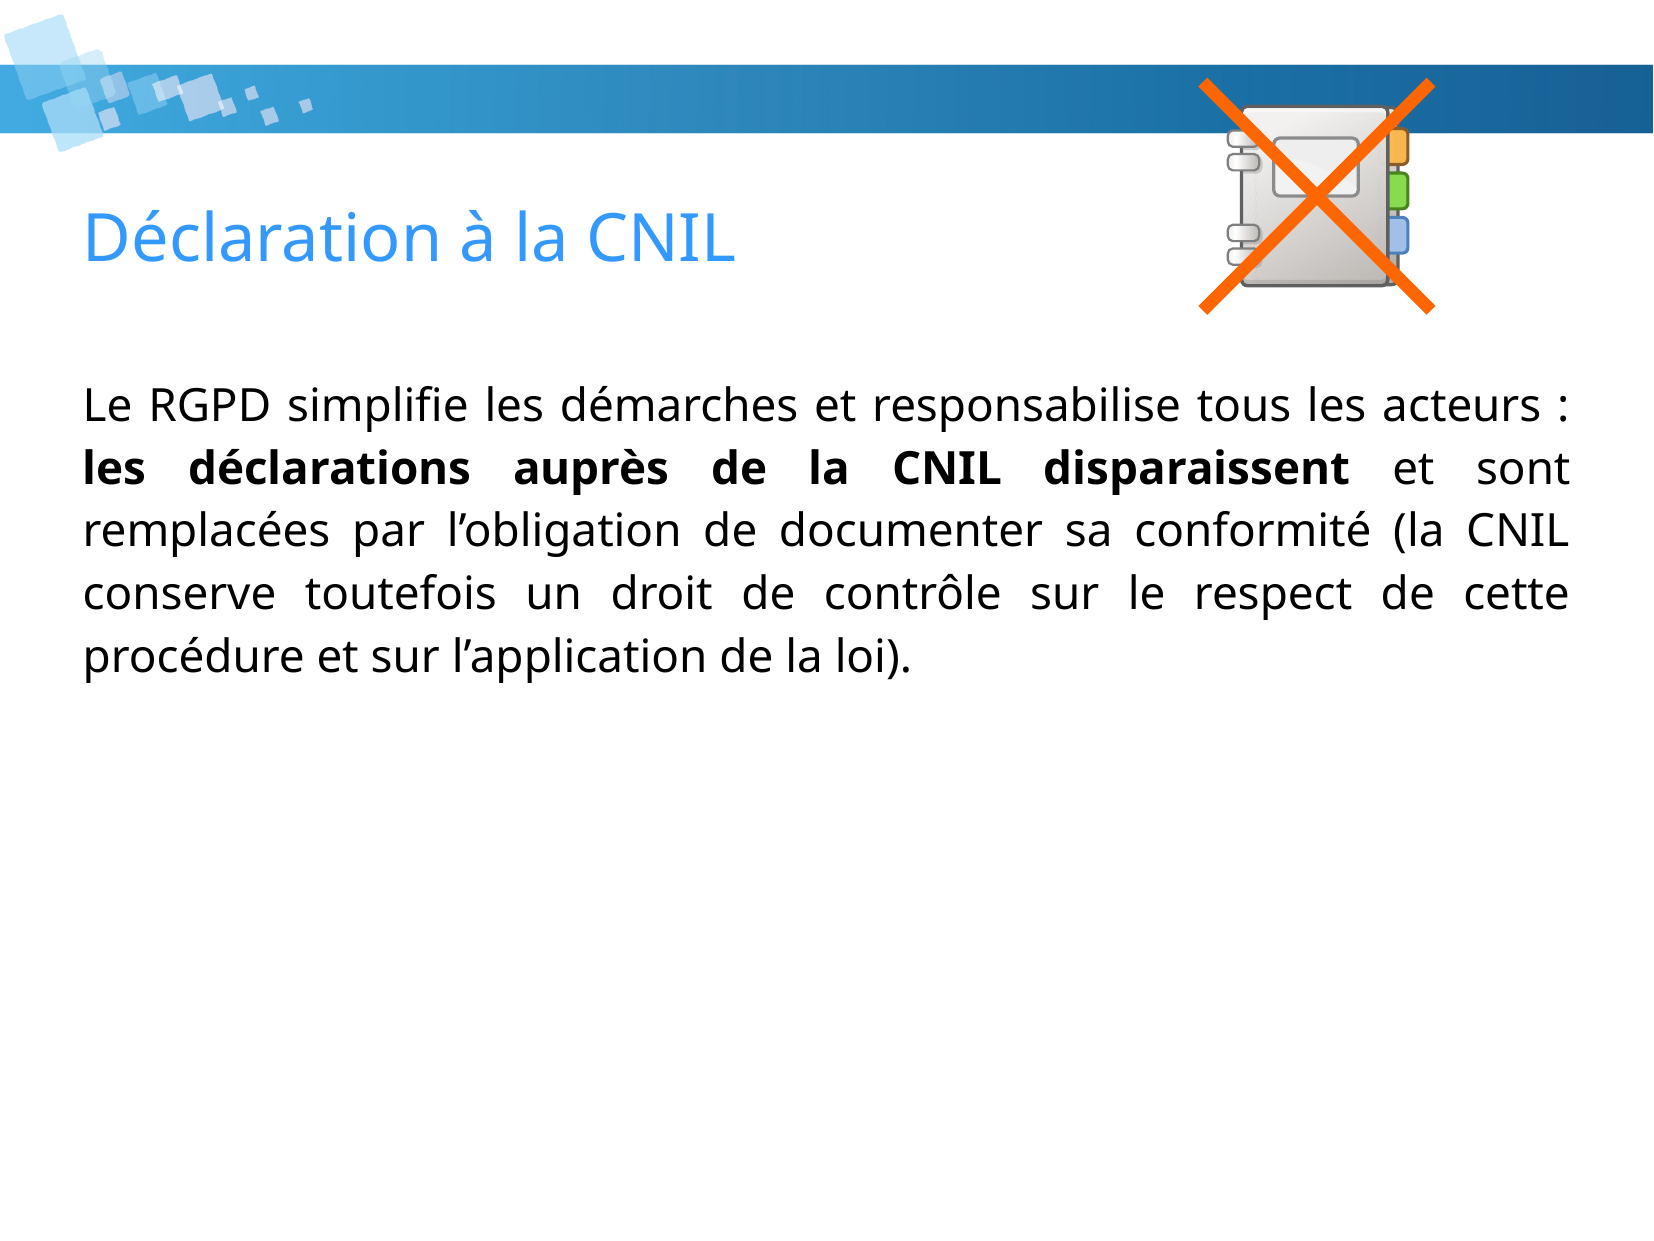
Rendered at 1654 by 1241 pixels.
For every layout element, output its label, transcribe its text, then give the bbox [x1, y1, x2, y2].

list Le RGPD simplifie les démarches et responsabilise tous les acteurs : les déclarations auprès de la CNIL disparaissent et sont remplacées par l’obligation de documenter sa conformité (la CNIL conserve toutefois un droit de contrôle sur le respect de cette procédure et sur l’application de la loi). [82, 372, 1571, 1093]
picture [0, 0, 1653, 1238]
title Déclaration à la CNIL [82, 132, 1571, 340]
